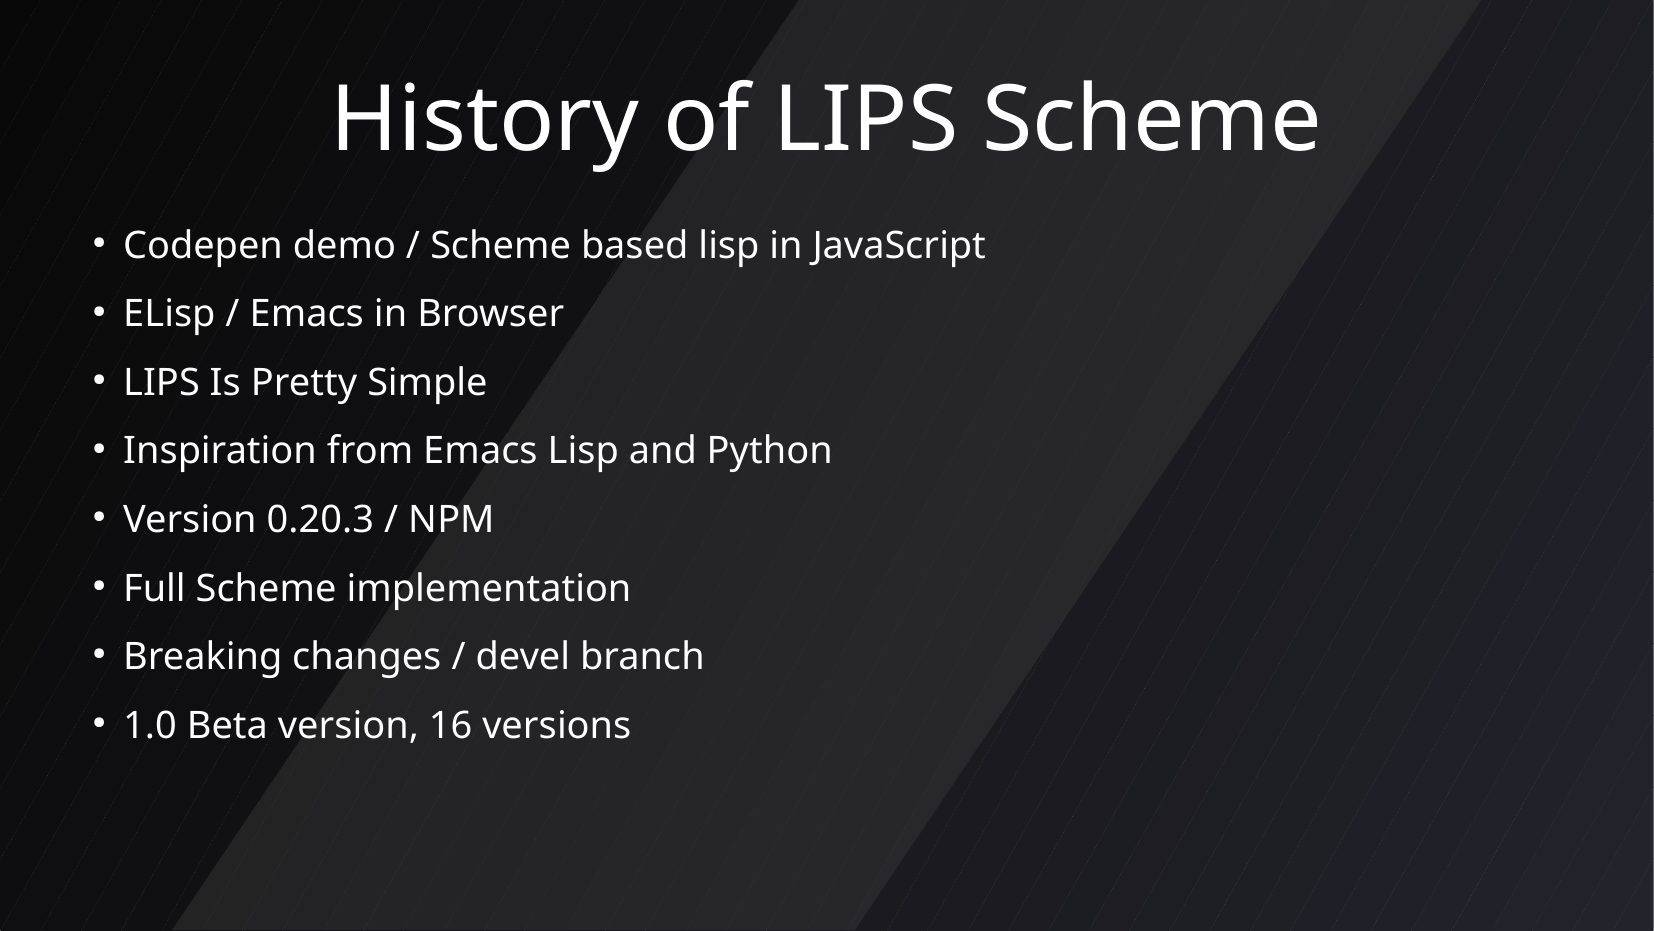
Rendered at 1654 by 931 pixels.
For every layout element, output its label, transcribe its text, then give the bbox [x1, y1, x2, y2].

list Codepen demo / Scheme based lisp in JavaScript ELisp / Emacs in Browser LIPS Is Pretty Simple Inspiration from Emacs Lisp and Python Version 0.20.3 / NPM Full Scheme implementation Breaking changes / devel branch 1.0 Beta version, 16 versions [82, 217, 1571, 758]
title History of LIPS Scheme [82, 37, 1571, 193]
